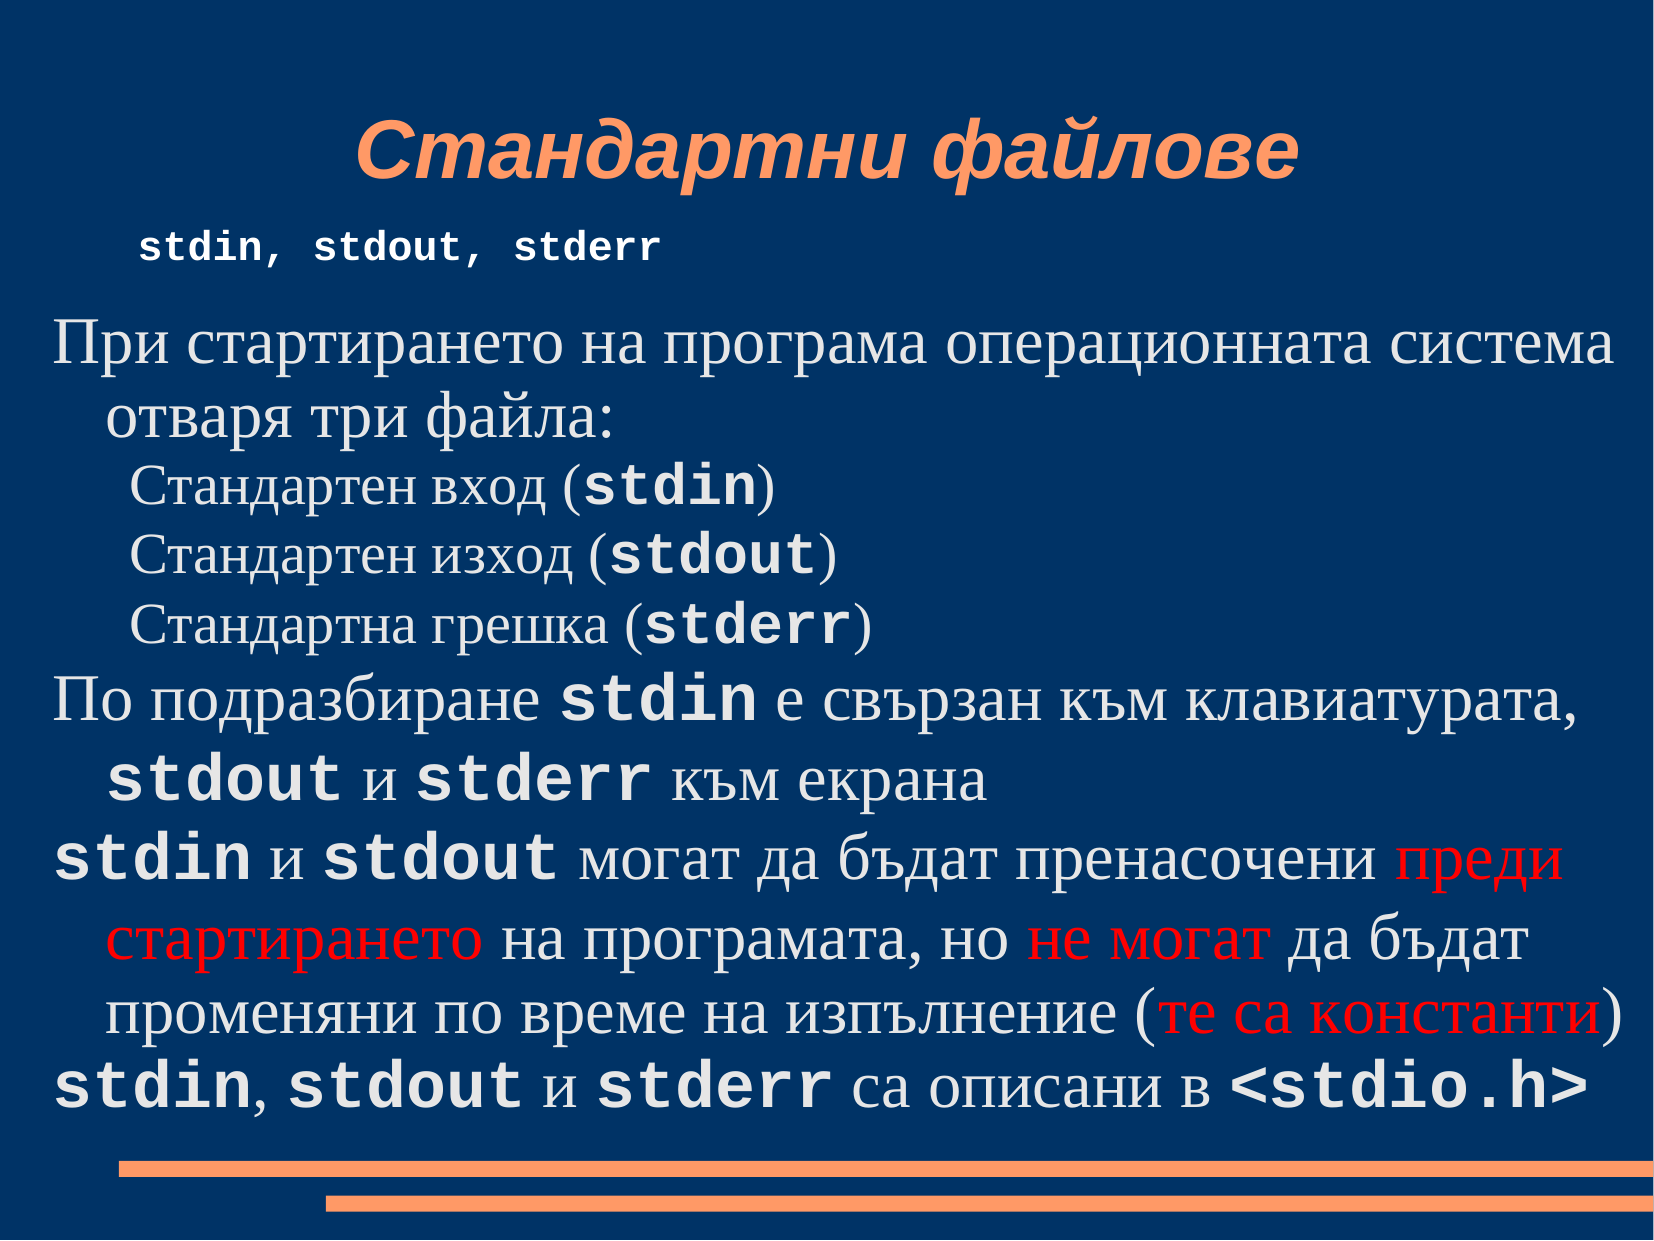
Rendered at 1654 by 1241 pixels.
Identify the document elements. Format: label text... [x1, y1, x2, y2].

list При стартирането на програма операционната система отваря три файла: Стандартен вход (stdin) Стандартен изход (stdout) Стандартна грешка (stderr) По подразбиране stdin е свързан към клавиатурата, stdout и stderr към екрана stdin и stdout могат да бъдат пренасочени преди стартирането на програмата, но не могат да бъдат променяни по време на изпълнение (те са константи) stdin, stdout и stderr са описани в <stdio.h> [34, 304, 1647, 1129]
text_box stdin, stdout, stderr [122, 218, 1335, 282]
title Стандартни файлове [121, 46, 1534, 254]
